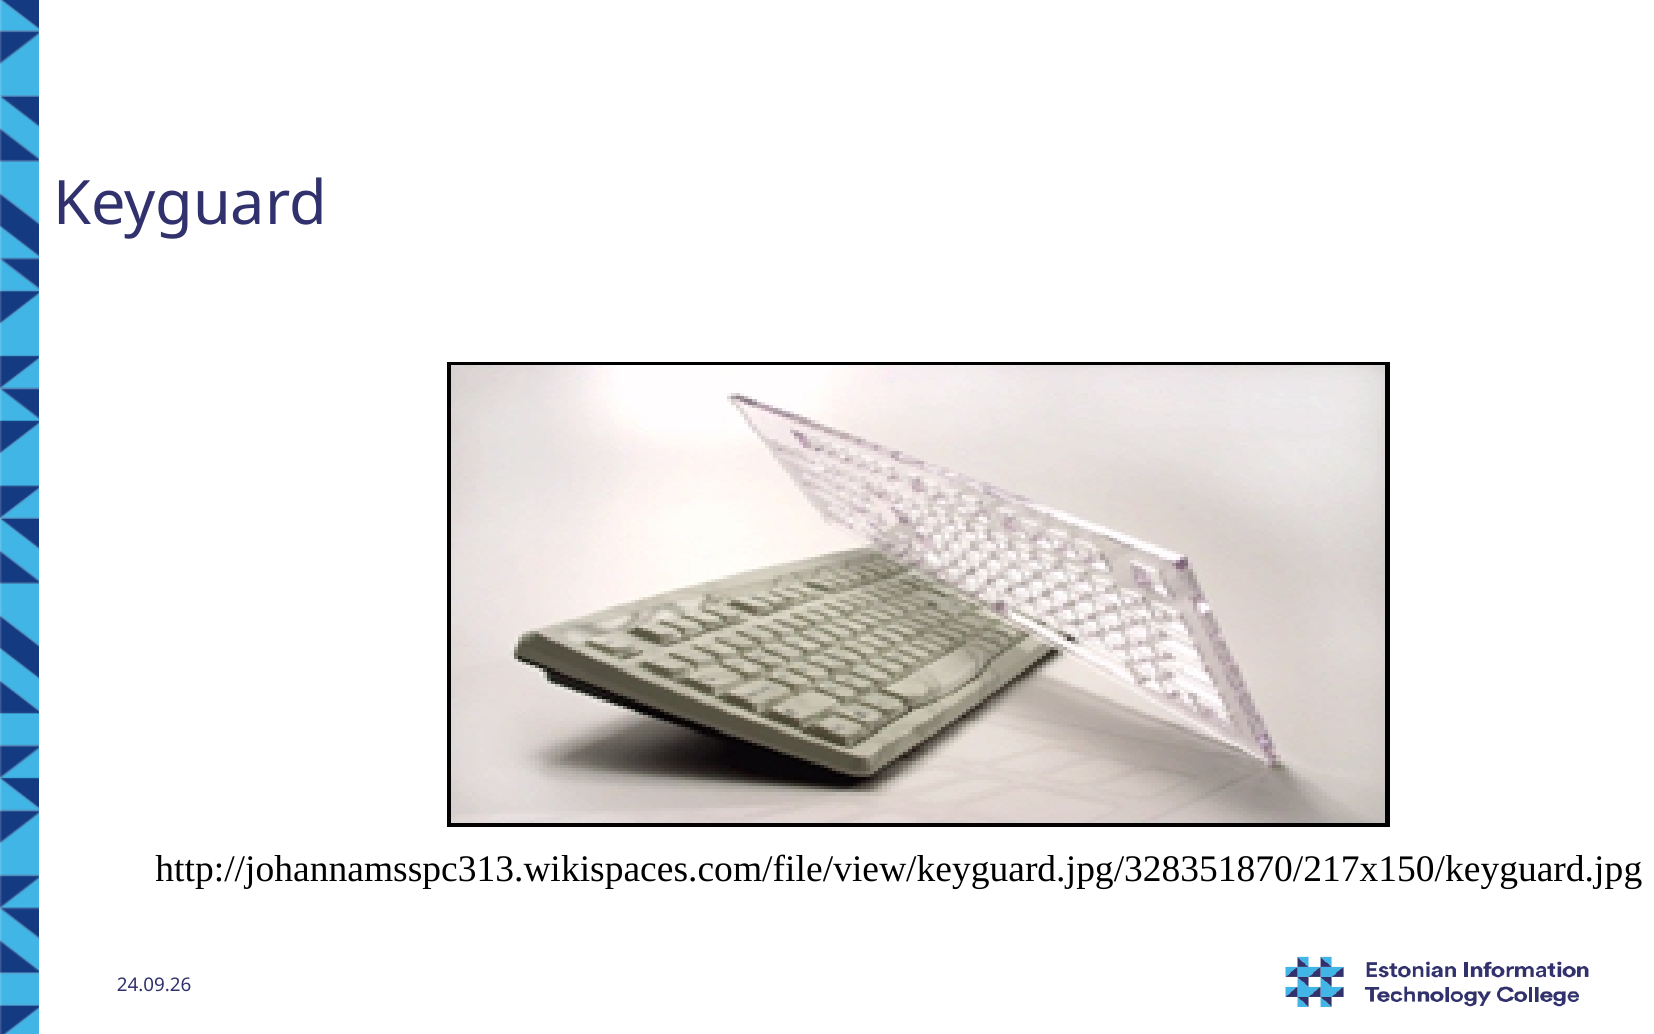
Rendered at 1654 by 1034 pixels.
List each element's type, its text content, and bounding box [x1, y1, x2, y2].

title Keyguard [53, 114, 1189, 287]
picture [447, 362, 1390, 828]
text_box http://johannamsspc313.wikispaces.com/file/view/keyguard.jpg/328351870/217x150/keyguard.jpg [155, 844, 1654, 941]
